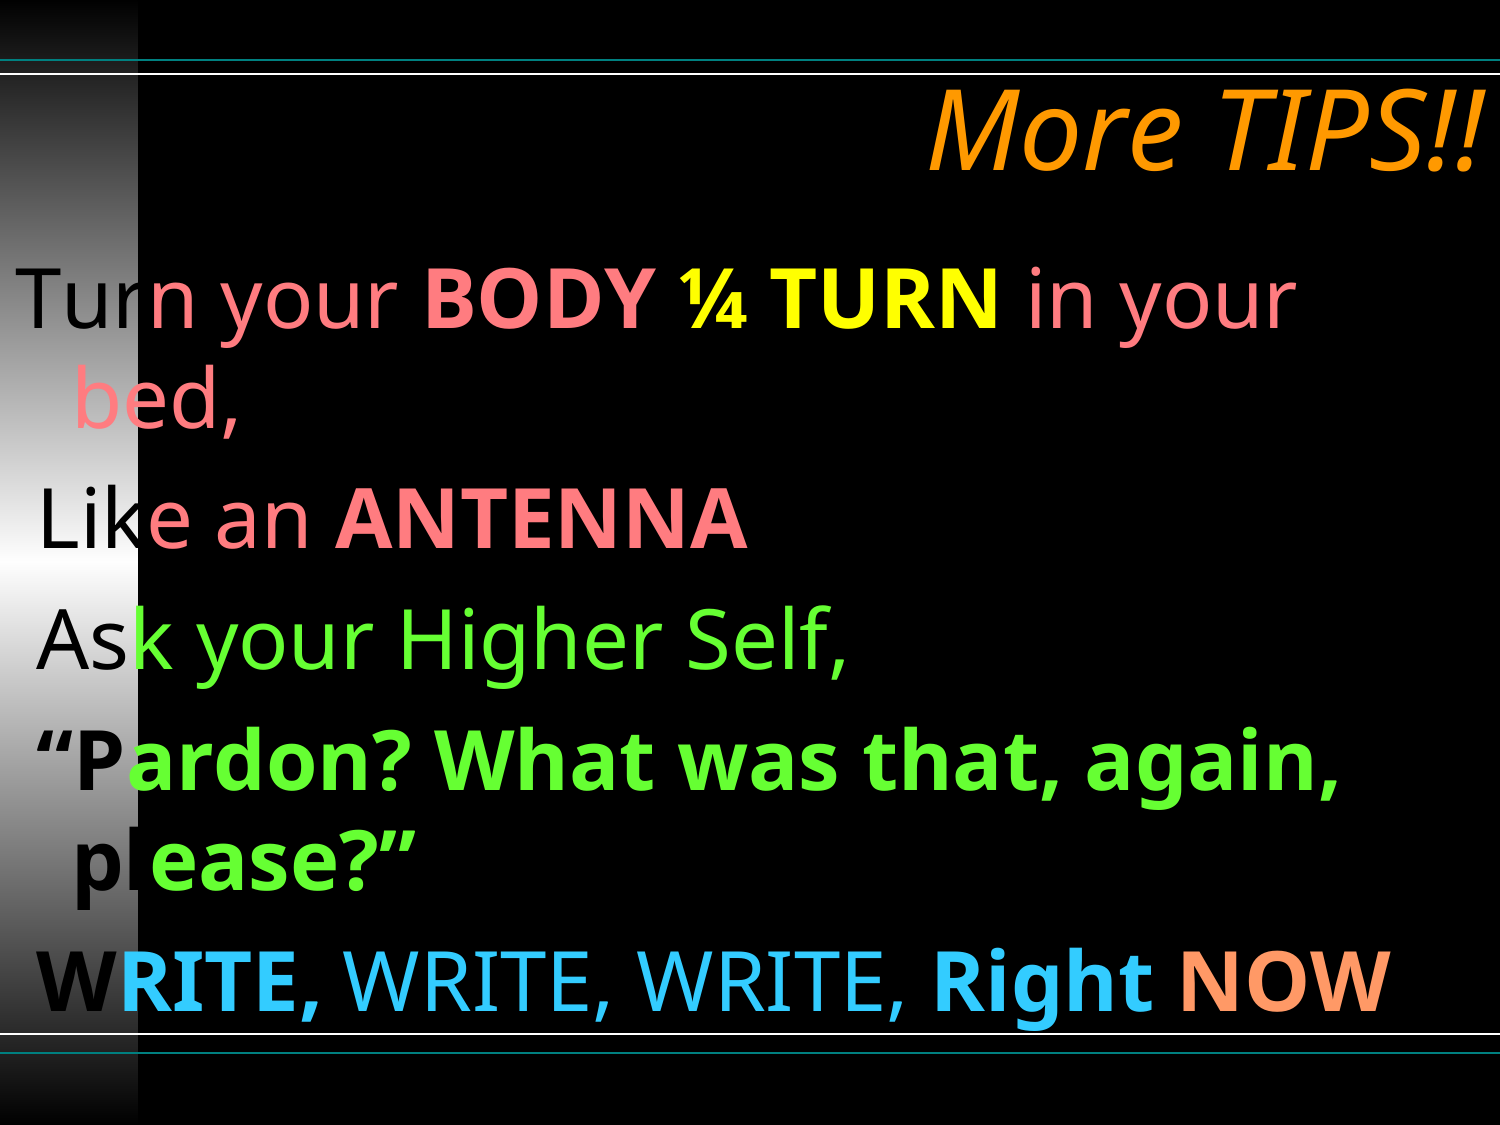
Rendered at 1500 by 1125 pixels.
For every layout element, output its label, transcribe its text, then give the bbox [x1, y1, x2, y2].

title More TIPS!! [225, 50, 1500, 201]
list Turn your BODY ¼ TURN in your bed, Like an ANTENNA Ask your Higher Self, “Pardon? What was that, again, please?” WRITE, WRITE, WRITE, Right NOW [0, 237, 1500, 1125]
